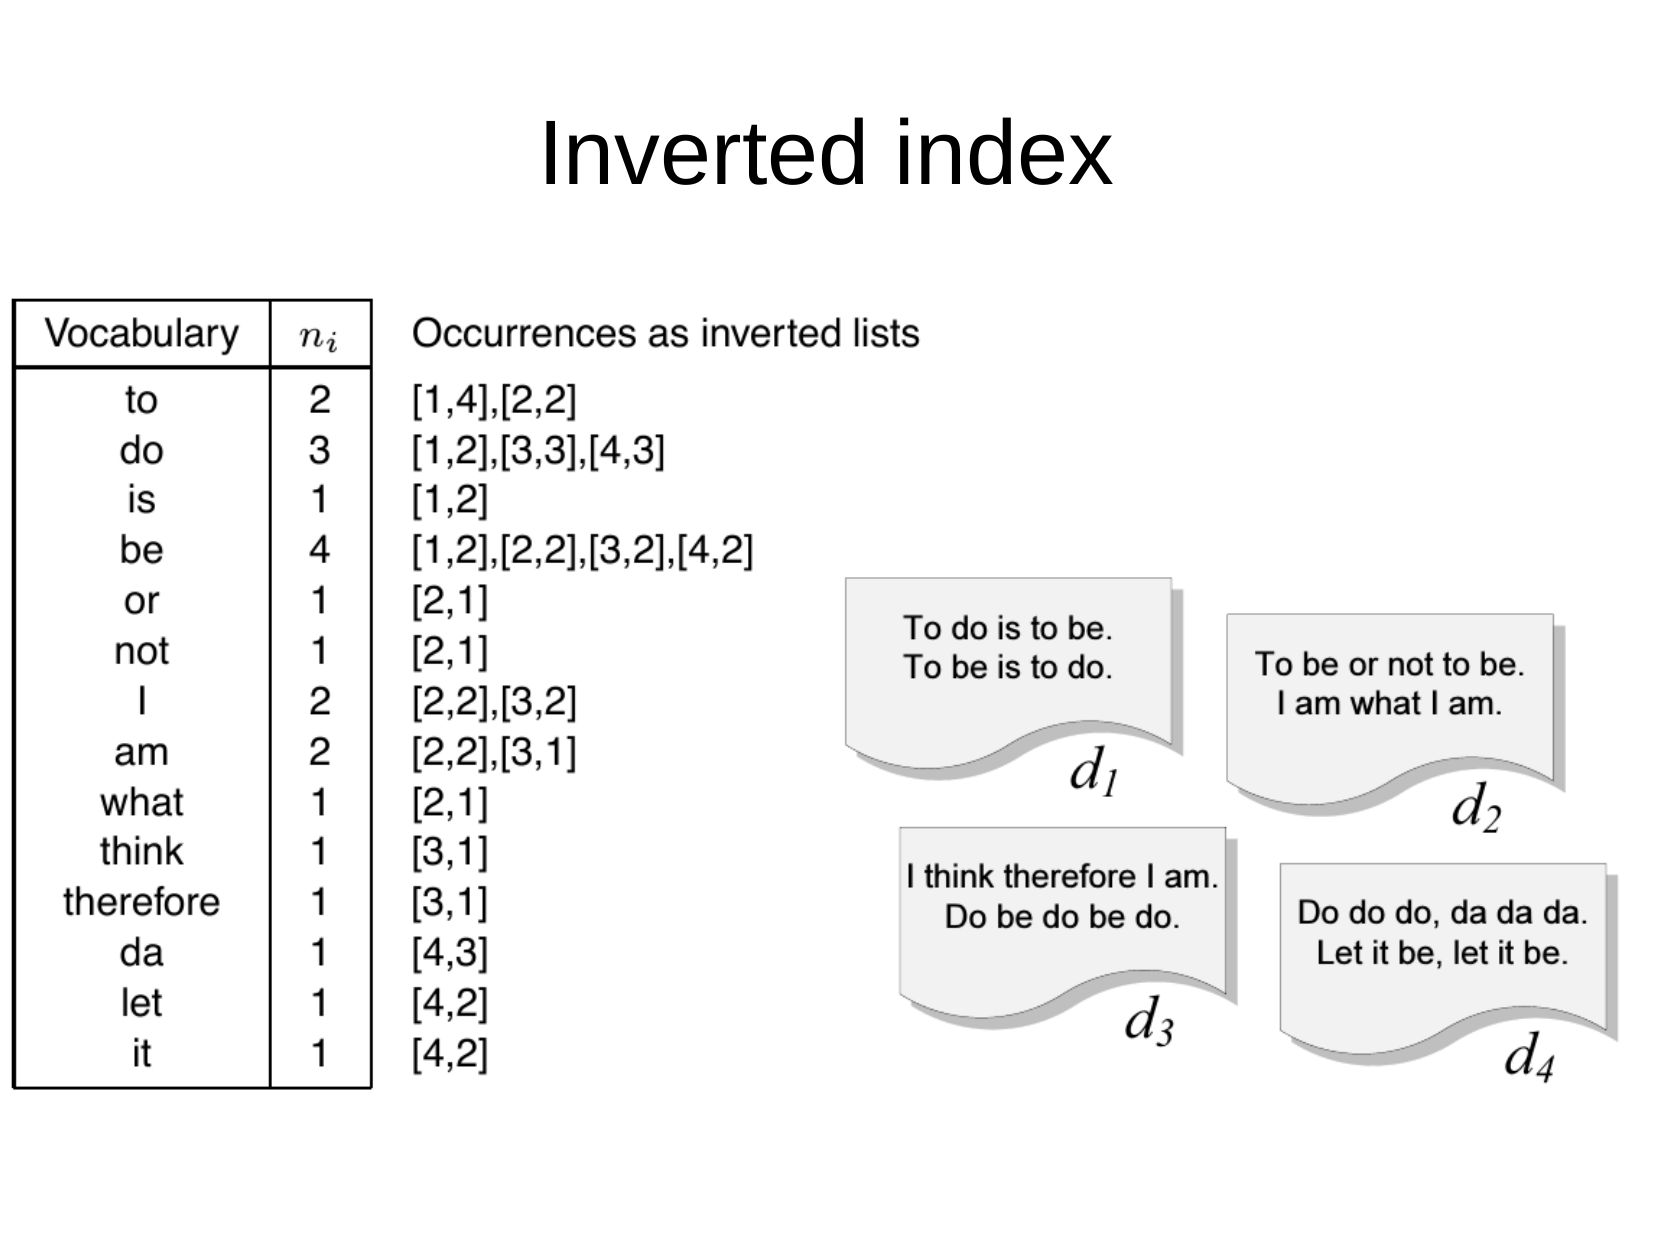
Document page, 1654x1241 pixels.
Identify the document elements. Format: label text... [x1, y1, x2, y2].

picture [0, 260, 1654, 1186]
title Inverted index [82, 49, 1571, 257]
